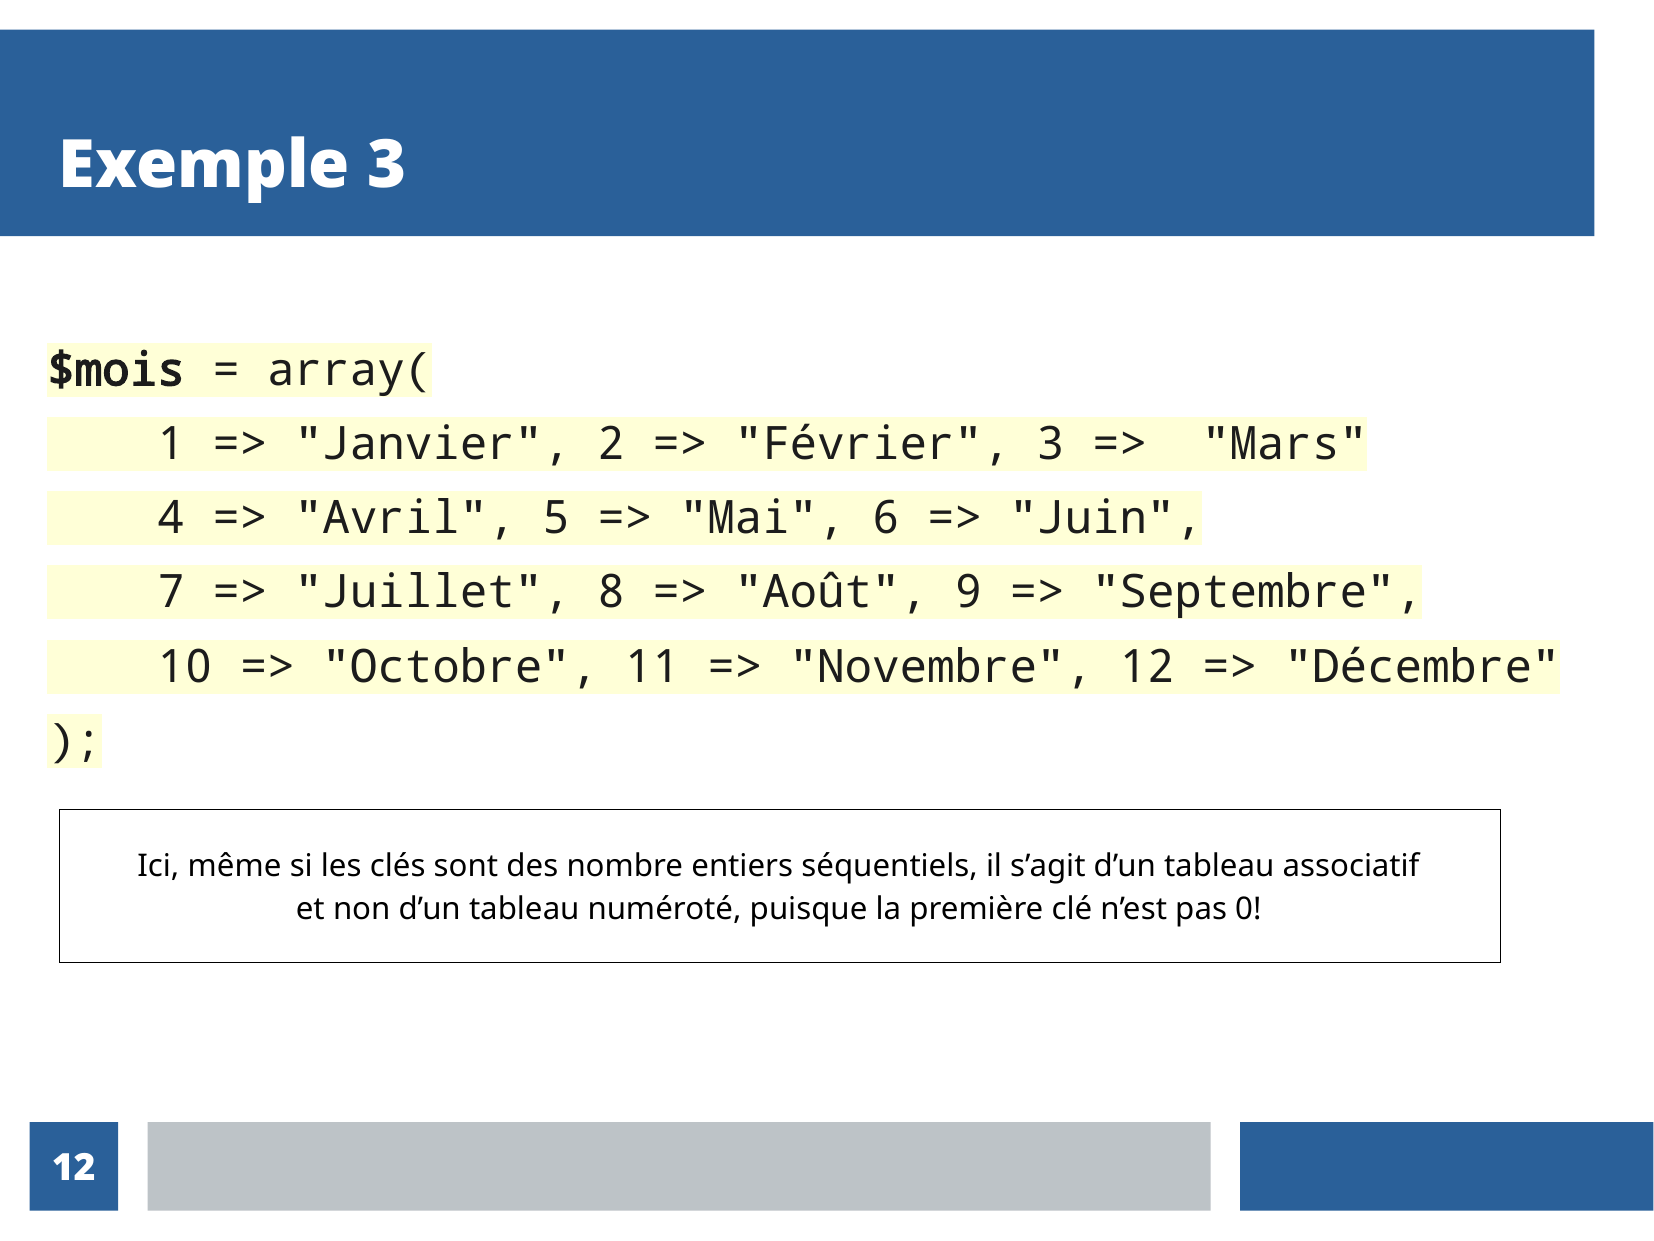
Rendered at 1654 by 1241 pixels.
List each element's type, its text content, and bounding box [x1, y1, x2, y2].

text_box Ici, même si les clés sont des nombre entiers séquentiels, il s’agit d’un tableau associatif et non d’un tableau numéroté, puisque la première clé n’est pas 0! [59, 809, 1501, 963]
list $mois = array( 1 => "Janvier", 2 => "Février", 3 => "Mars" 4 => "Avril", 5 => "Mai", 6 => "Juin", 7 => "Juillet", 8 => "Août", 9 => "Septembre", 10 => "Octobre", 11 => "Novembre", 12 => "Décembre" ); [47, 342, 1630, 774]
title Exemple 3 [59, 59, 1595, 207]
